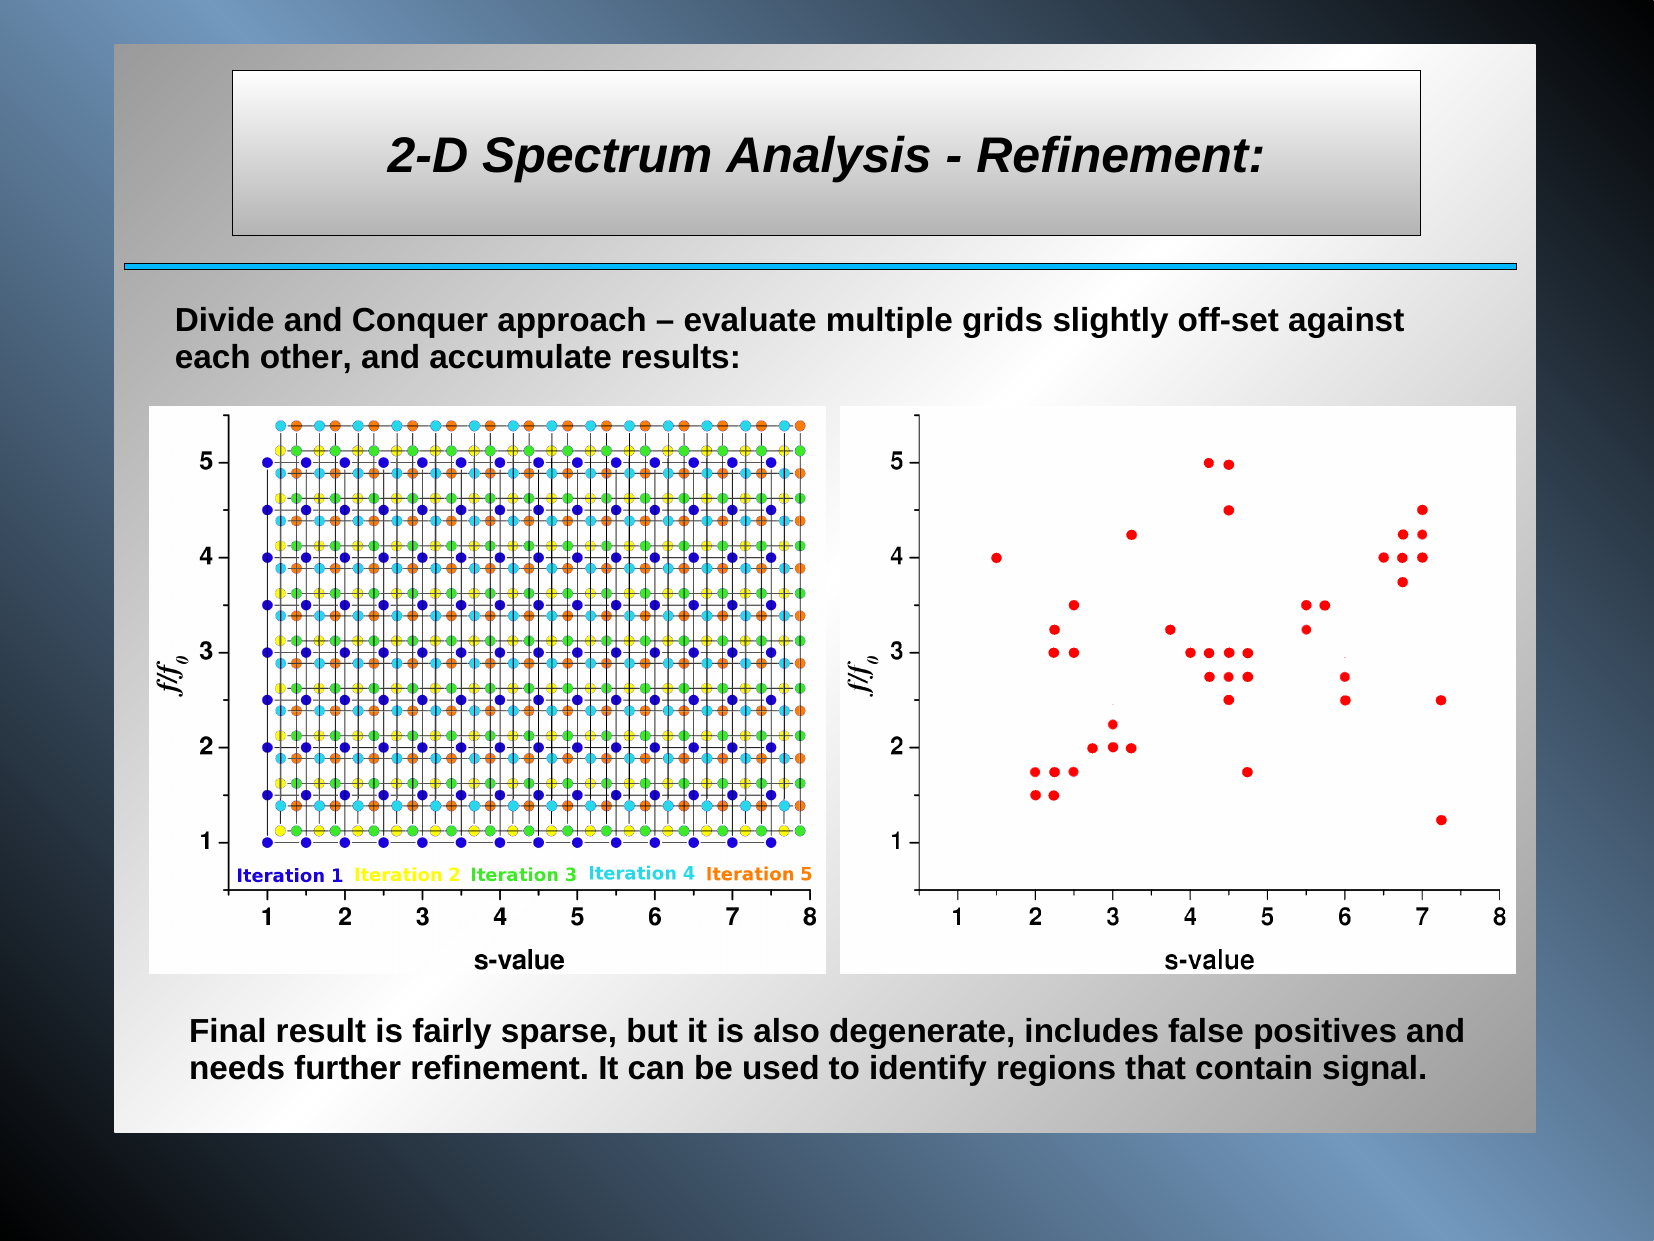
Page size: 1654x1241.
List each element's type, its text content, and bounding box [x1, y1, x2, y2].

text_box 2-D Spectrum Analysis - Refinement: [246, 127, 1407, 183]
text_box Divide and Conquer approach – evaluate multiple grids slightly off-set against each other, and accumulate results: [137, 301, 1491, 377]
text_box [232, 70, 1421, 236]
picture [149, 406, 826, 974]
text_box [124, 263, 1517, 270]
picture [840, 406, 1516, 974]
text_box Final result is fairly sparse, but it is also degenerate, includes false positives and needs further refinement. It can be used to identify regions that contain signal. [151, 1012, 1502, 1087]
